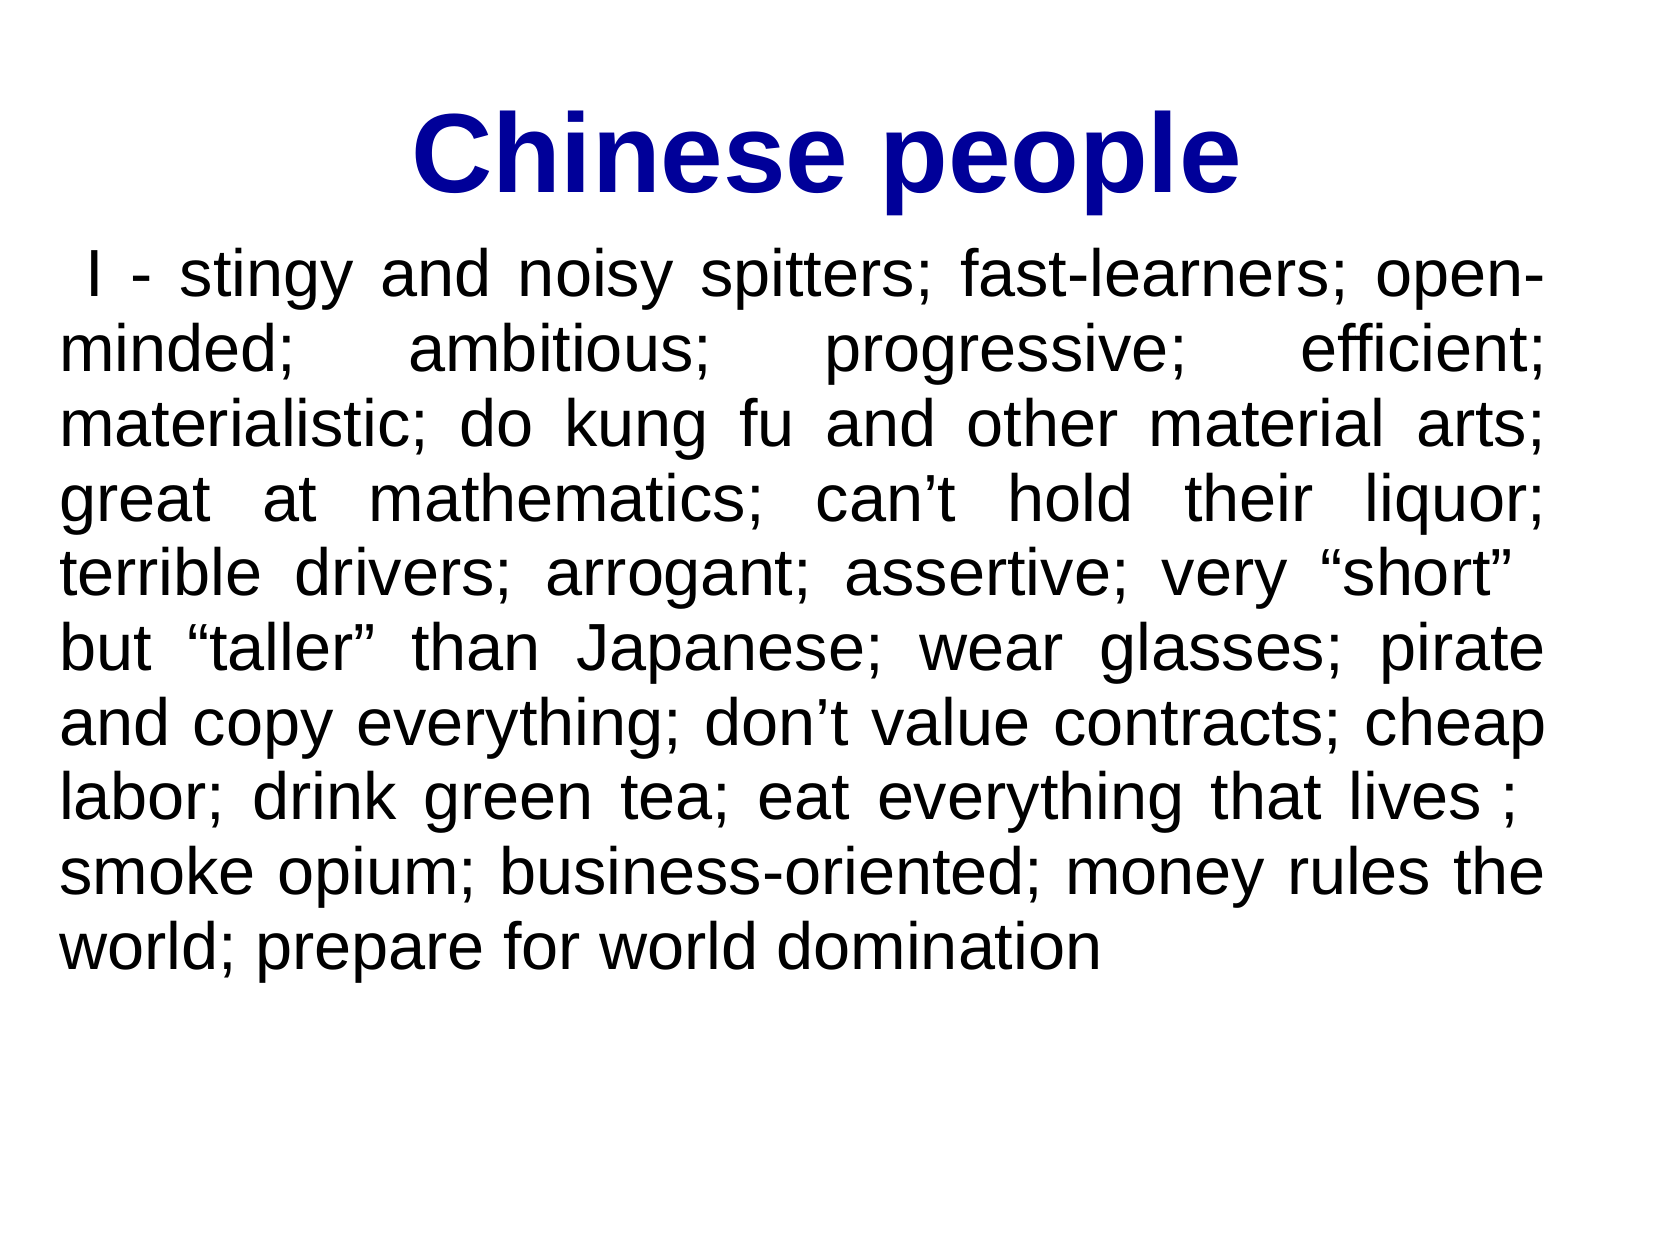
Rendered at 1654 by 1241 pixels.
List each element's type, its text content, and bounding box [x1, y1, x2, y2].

title Chinese people [82, 49, 1571, 257]
list I - stingy and noisy spitters; fast-learners; open-minded; ambitious; progressive; efficient; materialistic; do kung fu and other material arts; great at mathematics; can’t hold their liquor; terrible drivers; arrogant; assertive; very “short” but “taller” than Japanese; wear glasses; pirate and copy everything; don’t value contracts; cheap labor; drink green tea; eat everything that lives ; smoke opium; business-oriented; money rules the world; prepare for world domination [59, 236, 1548, 1055]
